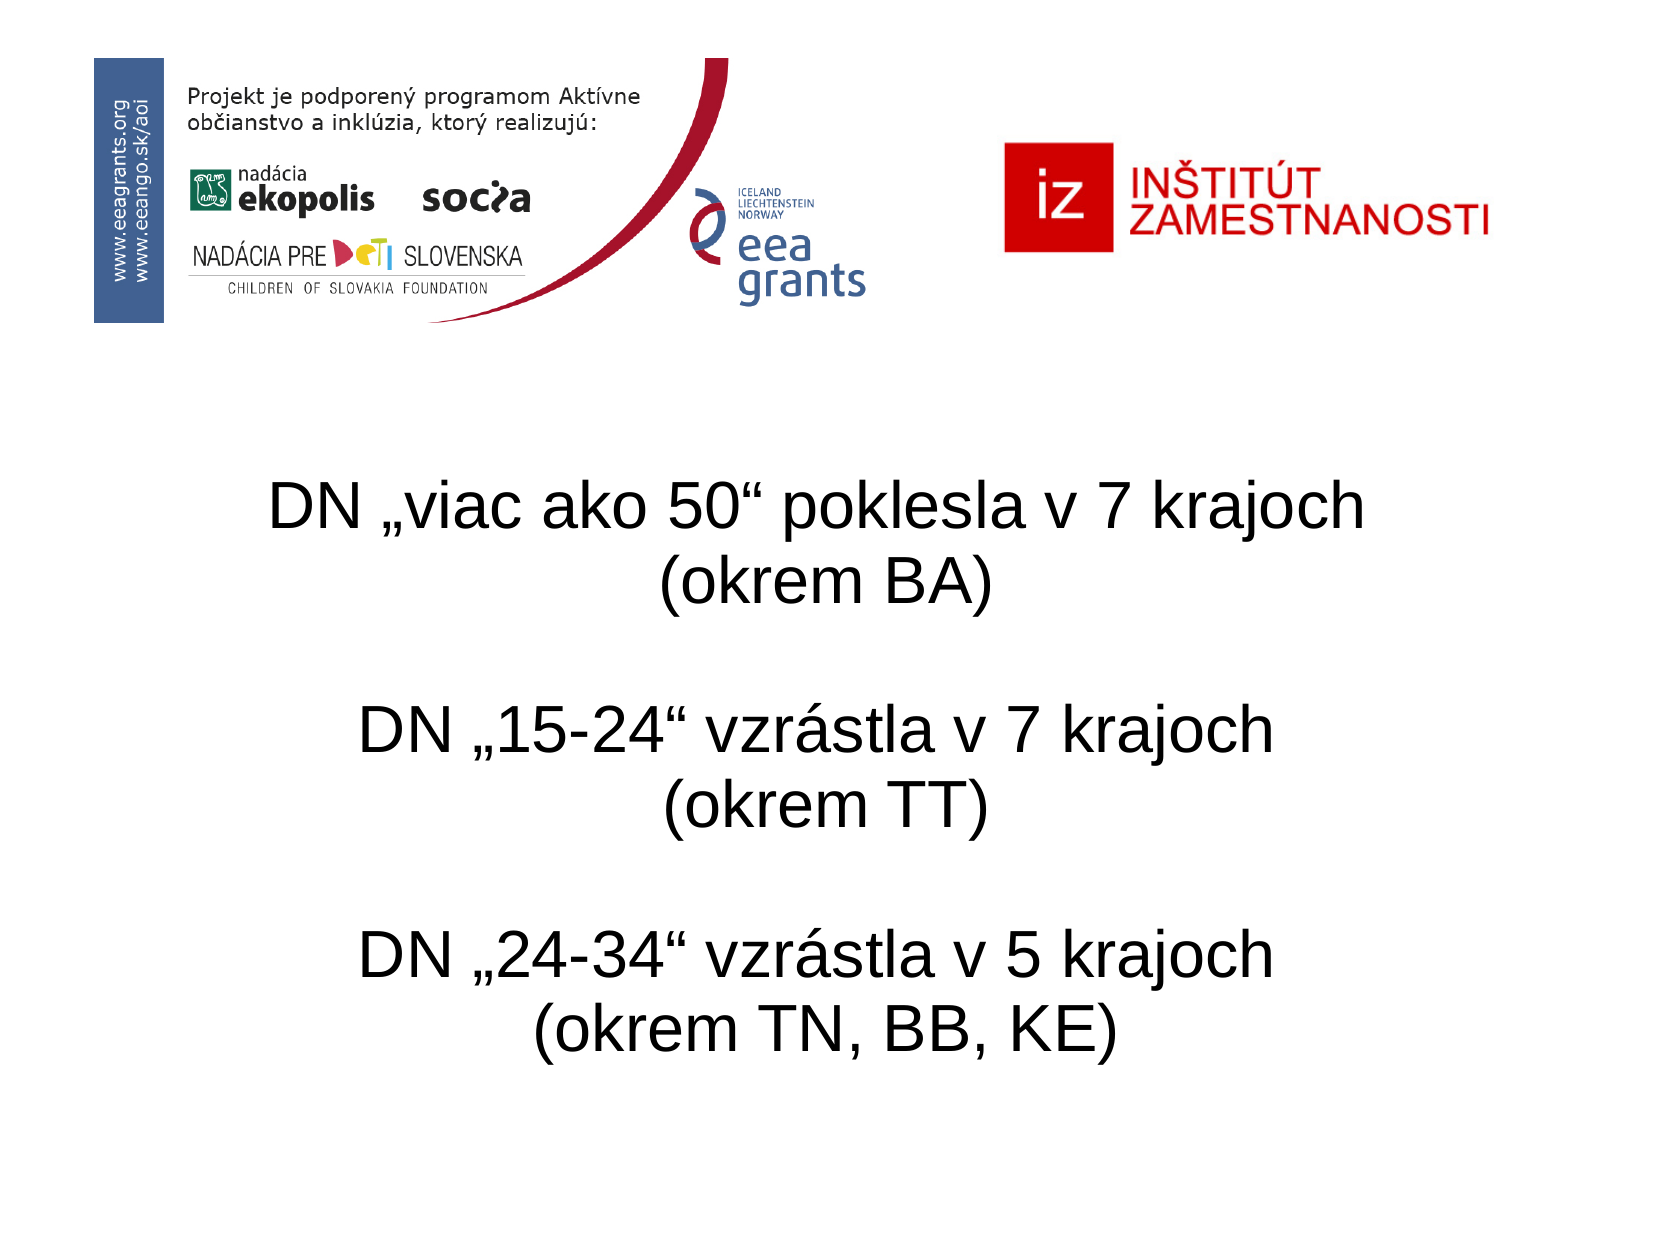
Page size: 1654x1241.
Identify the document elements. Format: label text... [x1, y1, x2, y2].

picture [944, 47, 1548, 343]
picture [94, 58, 887, 324]
text_box DN „viac ako 50“ poklesla v 7 krajoch (okrem BA) DN „15-24“ vzrástla v 7 krajoch (okrem TT) DN „24-34“ vzrástla v 5 krajoch (okrem TN, BB, KE) [224, 460, 1430, 1074]
